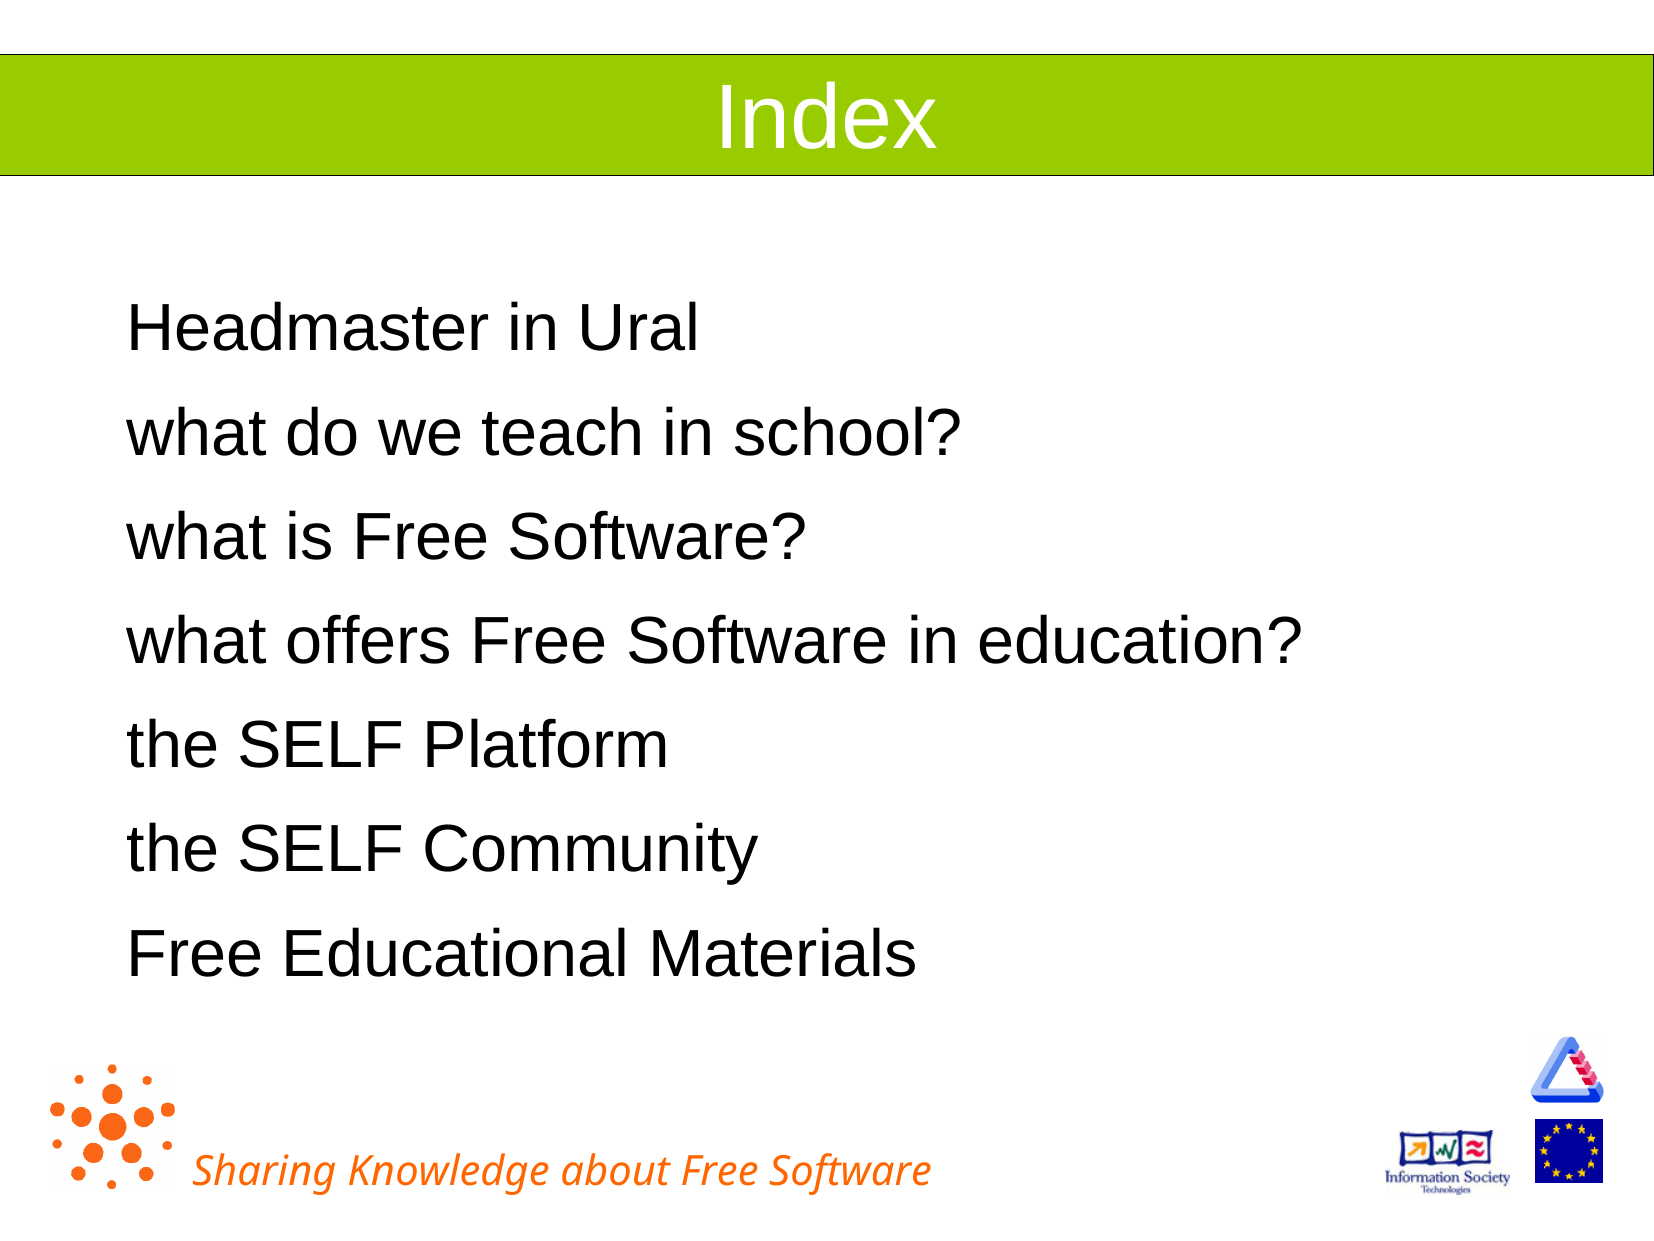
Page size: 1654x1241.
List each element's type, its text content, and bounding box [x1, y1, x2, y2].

picture [1385, 1162, 1510, 1195]
list Headmaster in Ural what do we teach in school? what is Free Software? what offers Free Software in education? the SELF Platform the SELF Community Free Educational Materials [109, 290, 1535, 1162]
picture [1535, 1036, 1604, 1104]
title Index [82, 48, 1571, 185]
picture [50, 1064, 175, 1189]
picture [1535, 1119, 1603, 1183]
